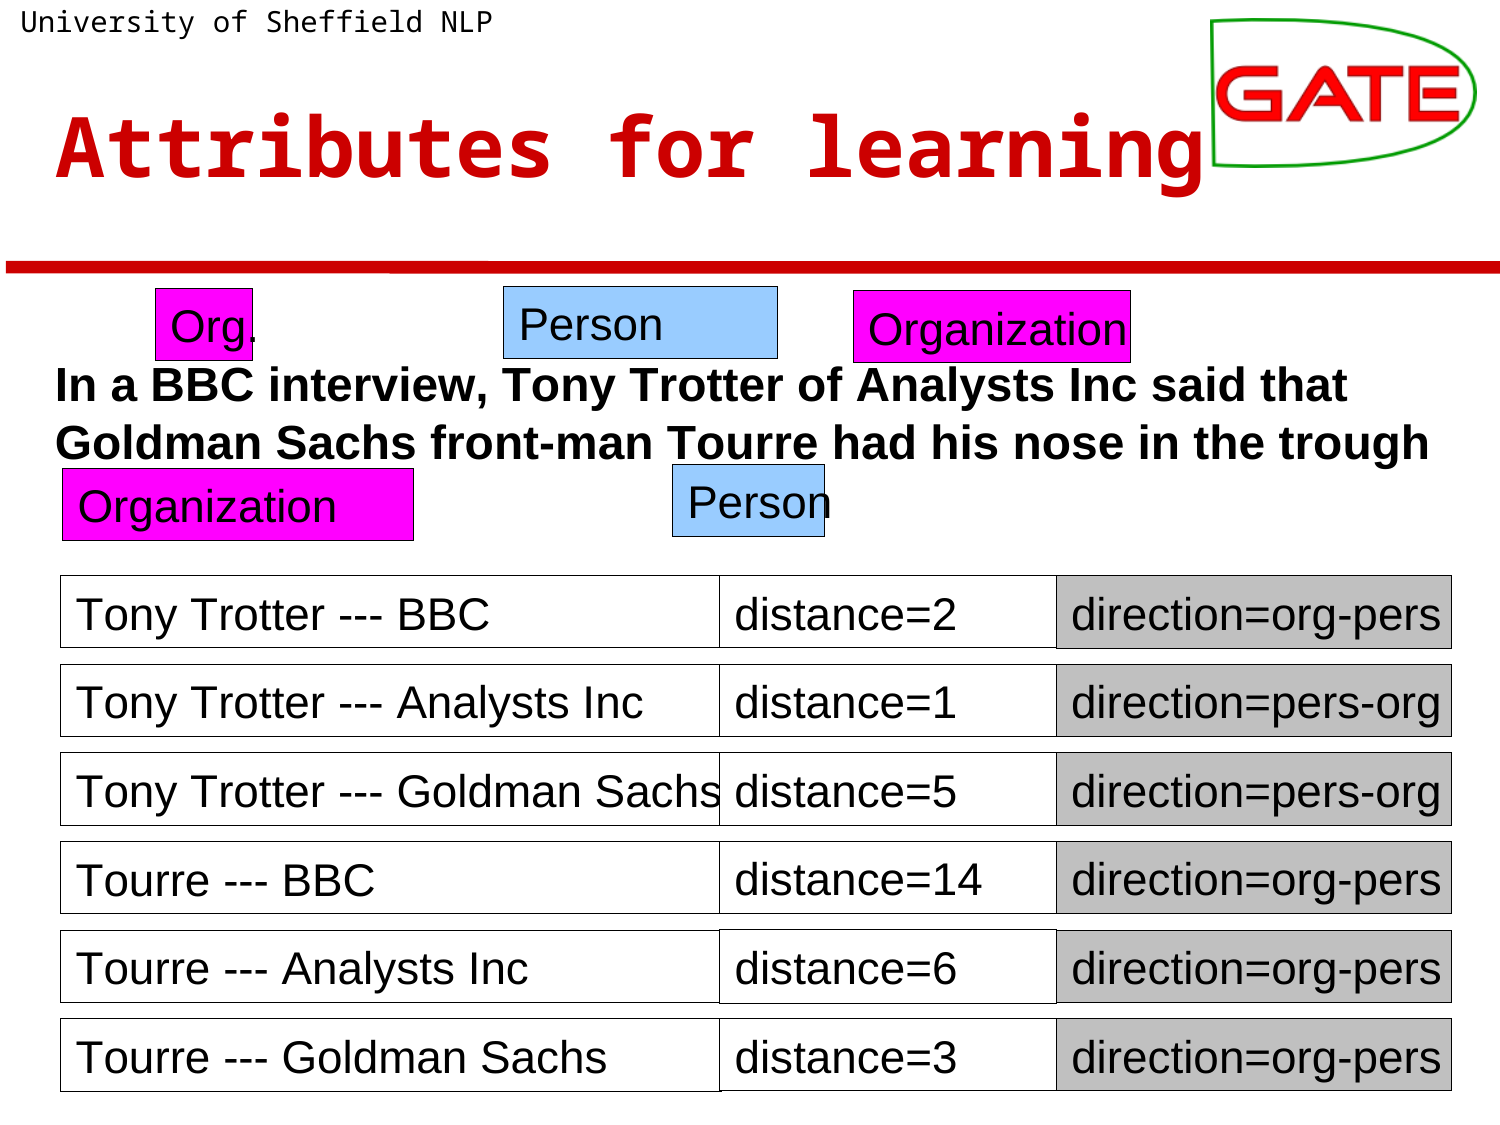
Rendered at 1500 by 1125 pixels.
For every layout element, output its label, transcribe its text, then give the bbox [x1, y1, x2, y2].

text_box distance=5 [719, 752, 1056, 826]
text_box Org. [226, 320, 238, 339]
picture [1210, 18, 1477, 168]
text_box Person [672, 477, 825, 537]
text_box distance=2 [719, 575, 1056, 648]
text_box In a BBC interview, Tony Trotter of Analysts Inc said that Goldman Sachs front-man Tourre had his nose in the trough [40, 346, 1477, 477]
text_box Organization [62, 477, 414, 541]
text_box Tony Trotter --- Goldman Sachs [60, 752, 719, 826]
text_box distance=6 [719, 929, 1057, 1004]
text_box direction=org-pers [1056, 1018, 1452, 1091]
text_box Tony Trotter --- BBC [60, 575, 719, 648]
text_box distance=1 [719, 664, 1056, 737]
text_box direction=pers-org [1056, 664, 1452, 737]
text_box direction=org-pers [1056, 575, 1452, 649]
text_box direction=pers-org [1056, 752, 1452, 826]
text_box Tourre --- Goldman Sachs [60, 1018, 722, 1092]
text_box Org. [155, 288, 253, 346]
text_box Person [503, 286, 778, 346]
text_box direction=org-pers [1056, 930, 1452, 1003]
text_box Organization [853, 290, 1131, 346]
title Attributes for learning [41, 30, 1391, 262]
text_box distance=3 [719, 1018, 1056, 1091]
text_box direction=org-pers [1056, 841, 1452, 914]
text_box Tourre --- Analysts Inc [60, 930, 719, 1003]
text_box Tony Trotter --- Analysts Inc [60, 664, 719, 737]
text_box distance=14 [719, 841, 1056, 914]
text_box Tourre --- BBC [60, 841, 719, 914]
